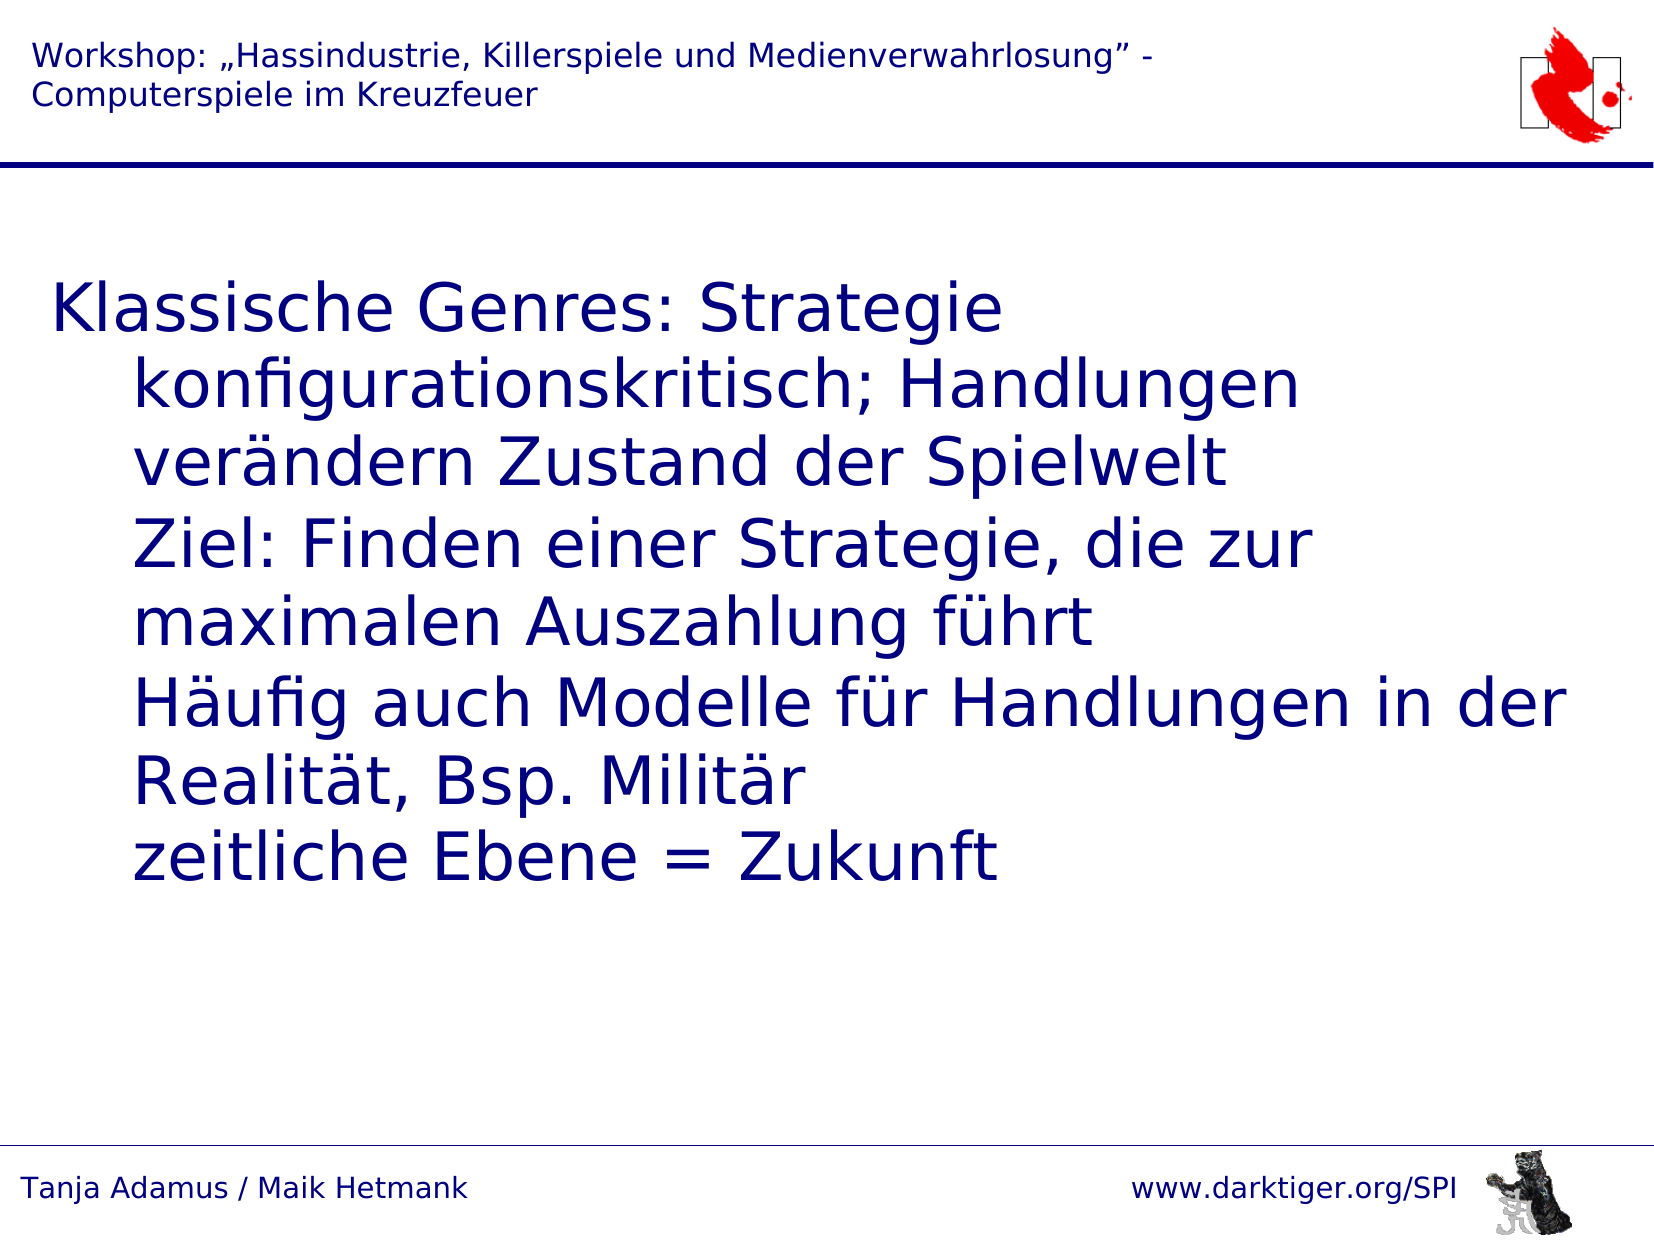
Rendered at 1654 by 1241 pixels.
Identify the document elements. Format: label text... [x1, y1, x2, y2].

text_box Workshop: „Hassindustrie, Killerspiele und Medienverwahrlosung” - Computerspiele im Kreuzfeuer [16, 29, 1418, 178]
picture [1503, 16, 1632, 148]
text_box zeitliche Ebene = Zukunft [118, 811, 1595, 904]
text_box konfigurationskritisch; Handlungen verändern Zustand der Spielwelt [118, 338, 1595, 497]
text_box Ziel: Finden einer Strategie, die zur maximalen Auszahlung führt [118, 497, 1595, 657]
text_box Häufig auch Modelle für Handlungen in der Realität, Bsp. Militär [118, 657, 1595, 811]
text_box Klassische Genres: Strategie [35, 261, 1595, 355]
picture [1486, 1150, 1572, 1235]
